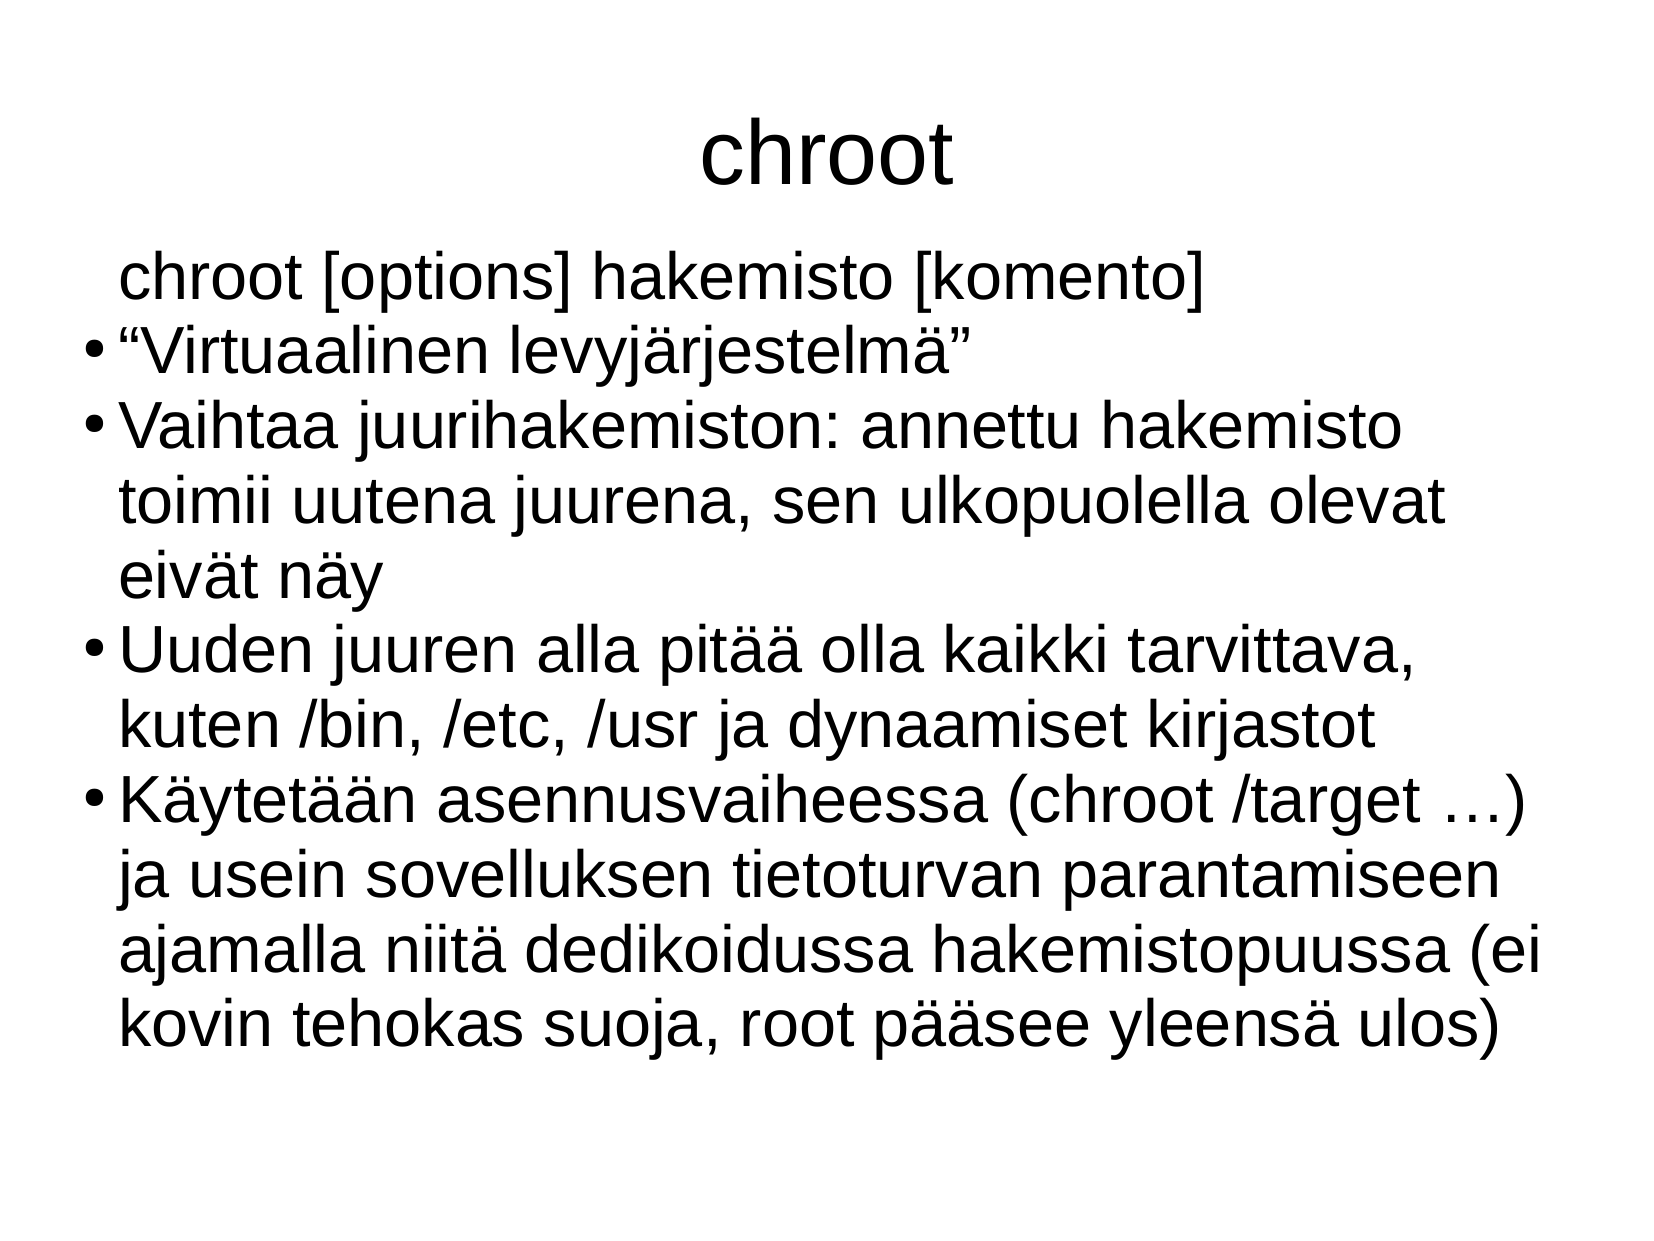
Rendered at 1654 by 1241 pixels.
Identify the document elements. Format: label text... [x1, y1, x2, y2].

title chroot [82, 49, 1571, 238]
subtitle chroot [options] hakemisto [komento] “Virtuaalinen levyjärjestelmä” Vaihtaa juurihakemiston: annettu hakemisto toimii uutena juurena, sen ulkopuolella olevat eivät näy Uuden juuren alla pitää olla kaikki tarvittava, kuten /bin, /etc, /usr ja dynaamiset kirjastot Käytetään asennusvaiheessa (chroot /target …) ja usein sovelluksen tietoturvan parantamiseen ajamalla niitä dedikoidussa hakemistopuussa (ei kovin tehokas suoja, root pääsee yleensä ulos) [82, 238, 1571, 1062]
